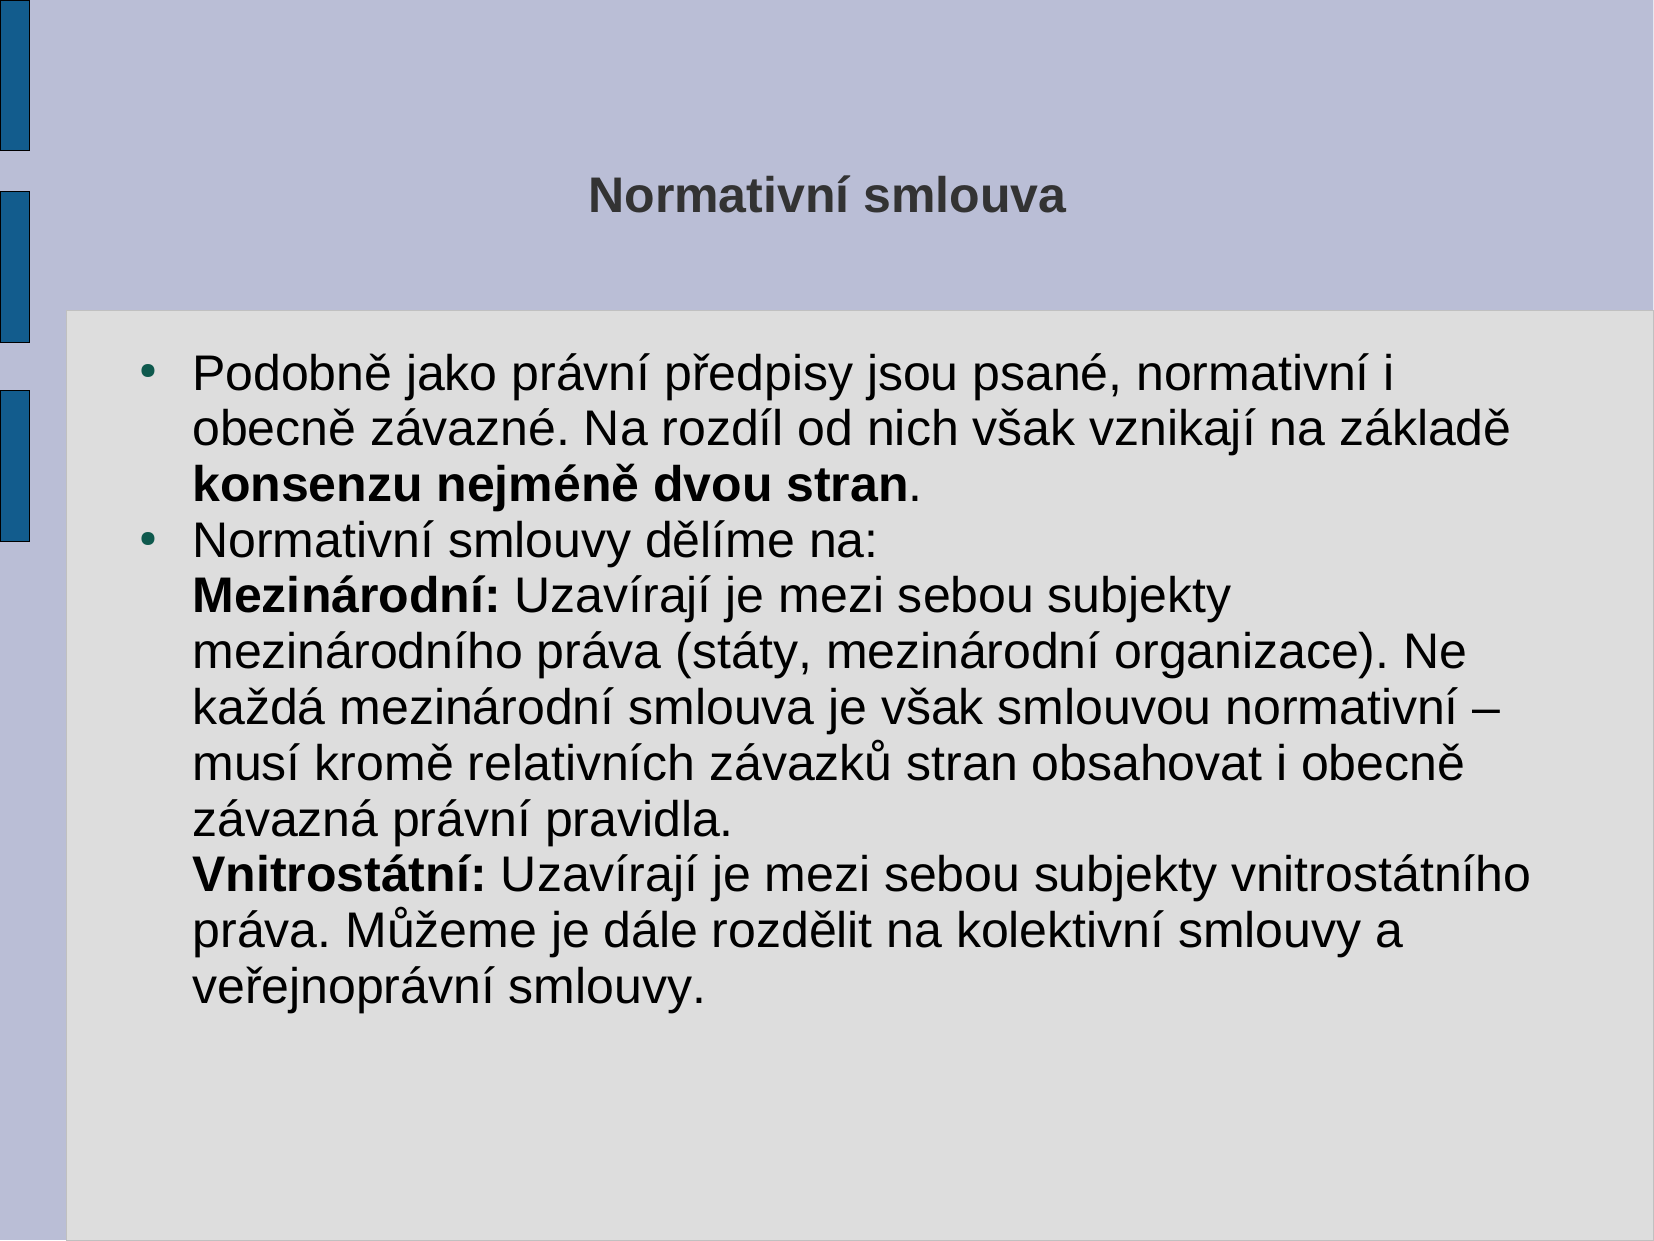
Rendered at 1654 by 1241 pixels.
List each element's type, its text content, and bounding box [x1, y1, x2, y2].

list Podobně jako právní předpisy jsou psané, normativní i obecně závazné. Na rozdíl od nich však vznikají na základě konsenzu nejméně dvou stran. Normativní smlouvy dělíme na: Mezinárodní: Uzavírají je mezi sebou subjekty mezinárodního práva (státy, mezinárodní organizace). Ne každá mezinárodní smlouva je však smlouvou normativní – musí kromě relativních závazků stran obsahovat i obecně závazná právní pravidla. Vnitrostátní: Uzavírají je mezi sebou subjekty vnitrostátního práva. Můžeme je dále rozdělit na kolektivní smlouvy a veřejnoprávní smlouvy. [121, 344, 1534, 1127]
title Normativní smlouva [121, 91, 1534, 299]
